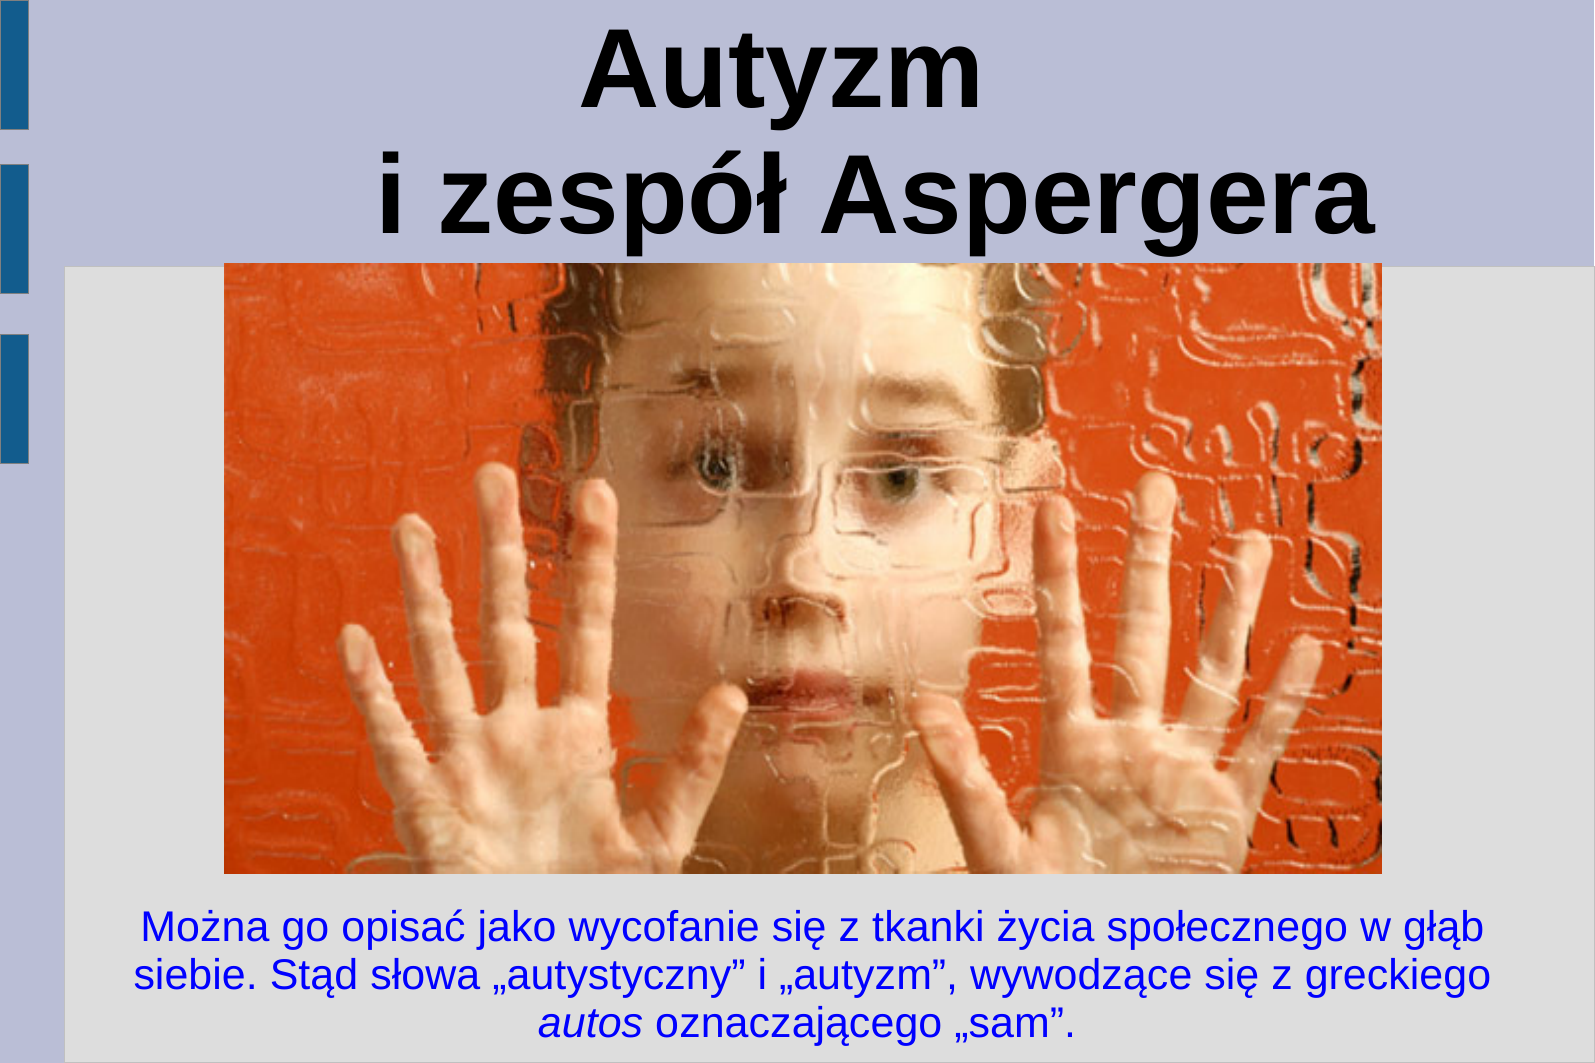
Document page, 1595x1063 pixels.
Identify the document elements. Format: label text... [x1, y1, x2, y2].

subtitle Autyzm i zespół Aspergera [0, 5, 1595, 1058]
picture [224, 263, 1382, 875]
title Można go opisać jako wycofanie się z tkanki życia społecznego w głąb siebie. Stąd słowa „autystyczny” i „autyzm”, wywodzące się z greckiego autos oznaczającego „sam”. [79, 1058, 1548, 1063]
